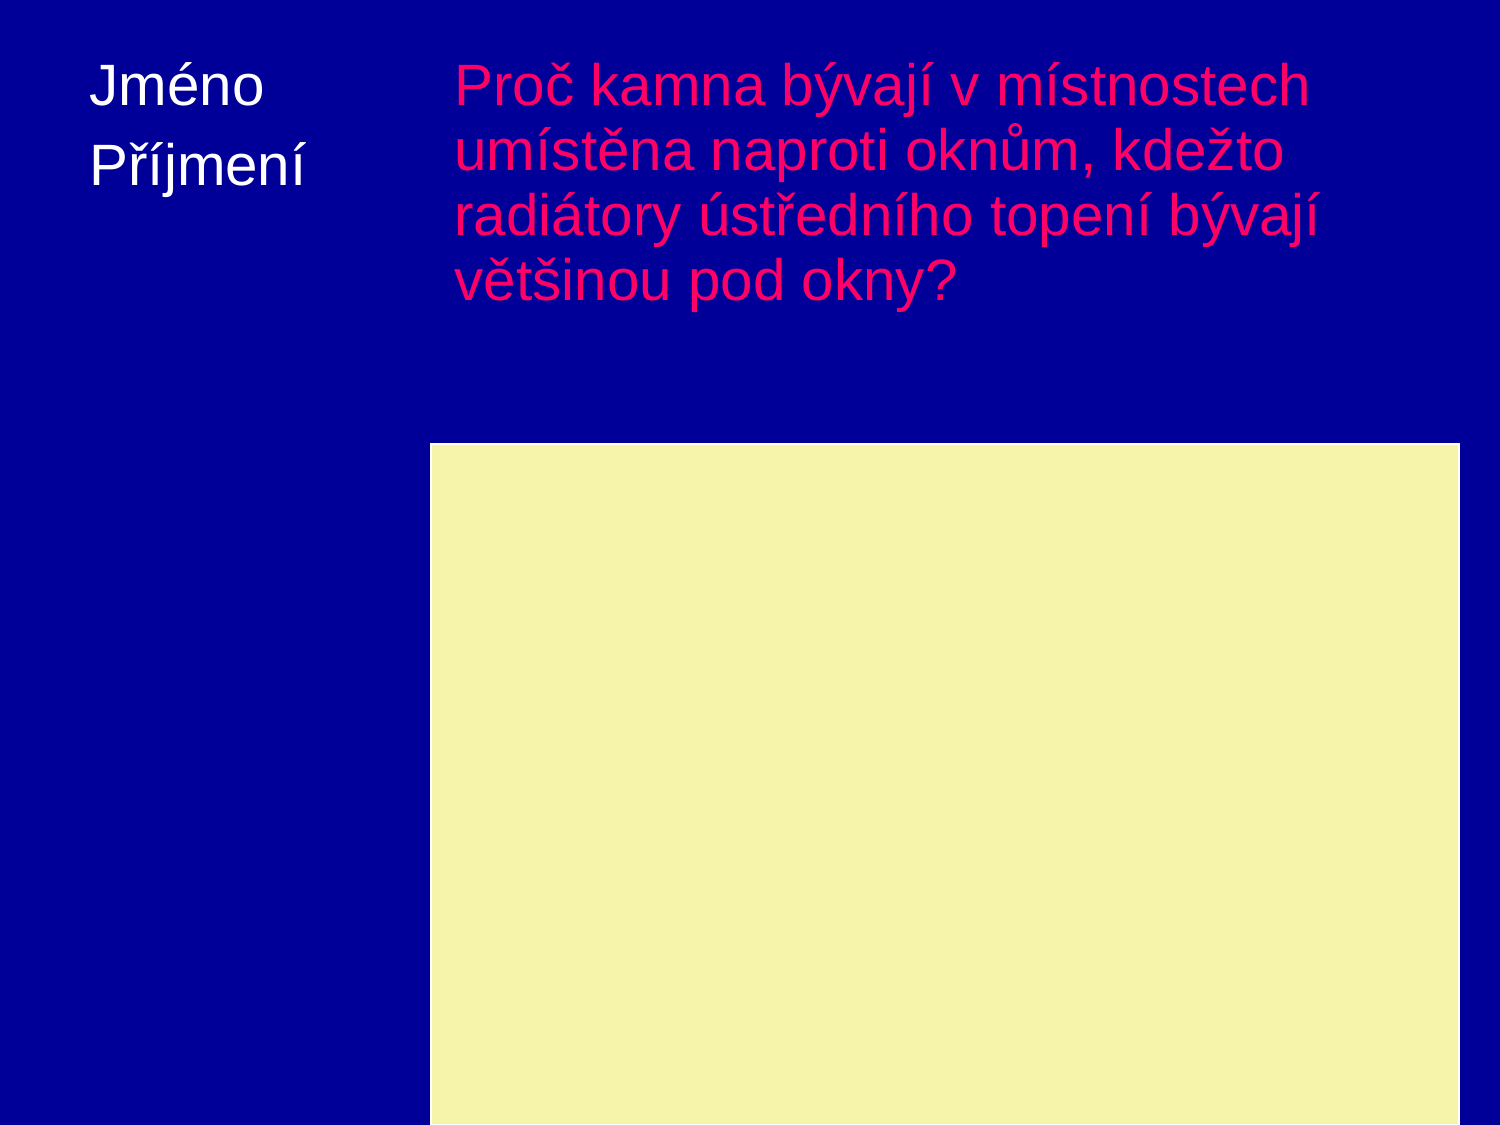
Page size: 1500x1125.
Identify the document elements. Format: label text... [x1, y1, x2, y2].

text_box Jméno Příjmení [75, 45, 440, 525]
text_box Proč kamna bývají v místnostech umístěna naproti oknům, kdežto radiátory ústředního topení bývají většinou pod okny? [440, 45, 1459, 444]
text_box [430, 444, 1459, 1125]
